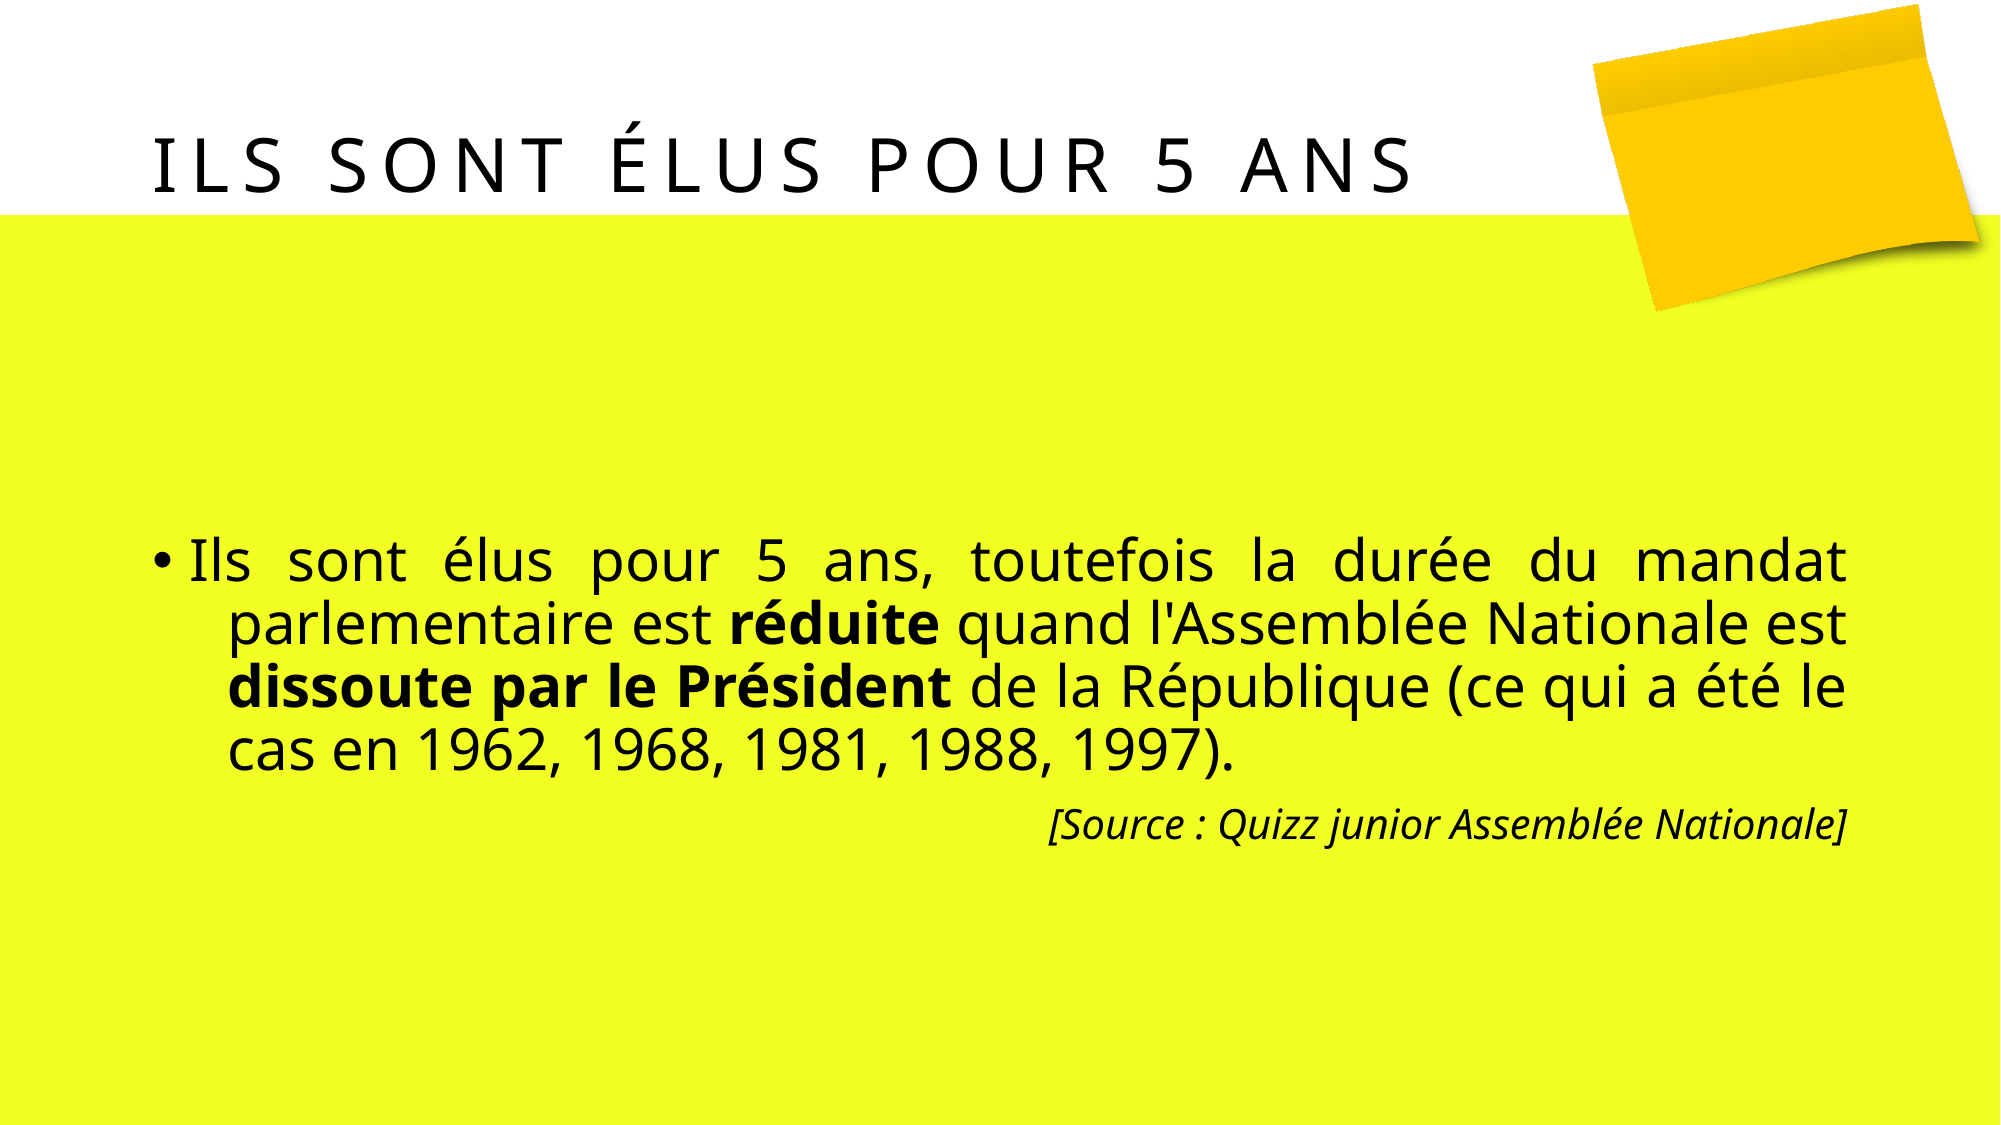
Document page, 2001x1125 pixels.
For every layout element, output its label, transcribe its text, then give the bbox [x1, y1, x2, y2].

list Ils sont élus pour 5 ans, toutefois la durée du mandat parlementaire est réduite quand l'Assemblée Nationale est dissoute par le Président de la République (ce qui a été le cas en 1962, 1968, 1981, 1988, 1997). [Source : Quizz junior Assemblée Nationale] [137, 367, 1863, 1014]
title ILS SONT ÉLUS POUR 5 ANS [137, 59, 1863, 278]
